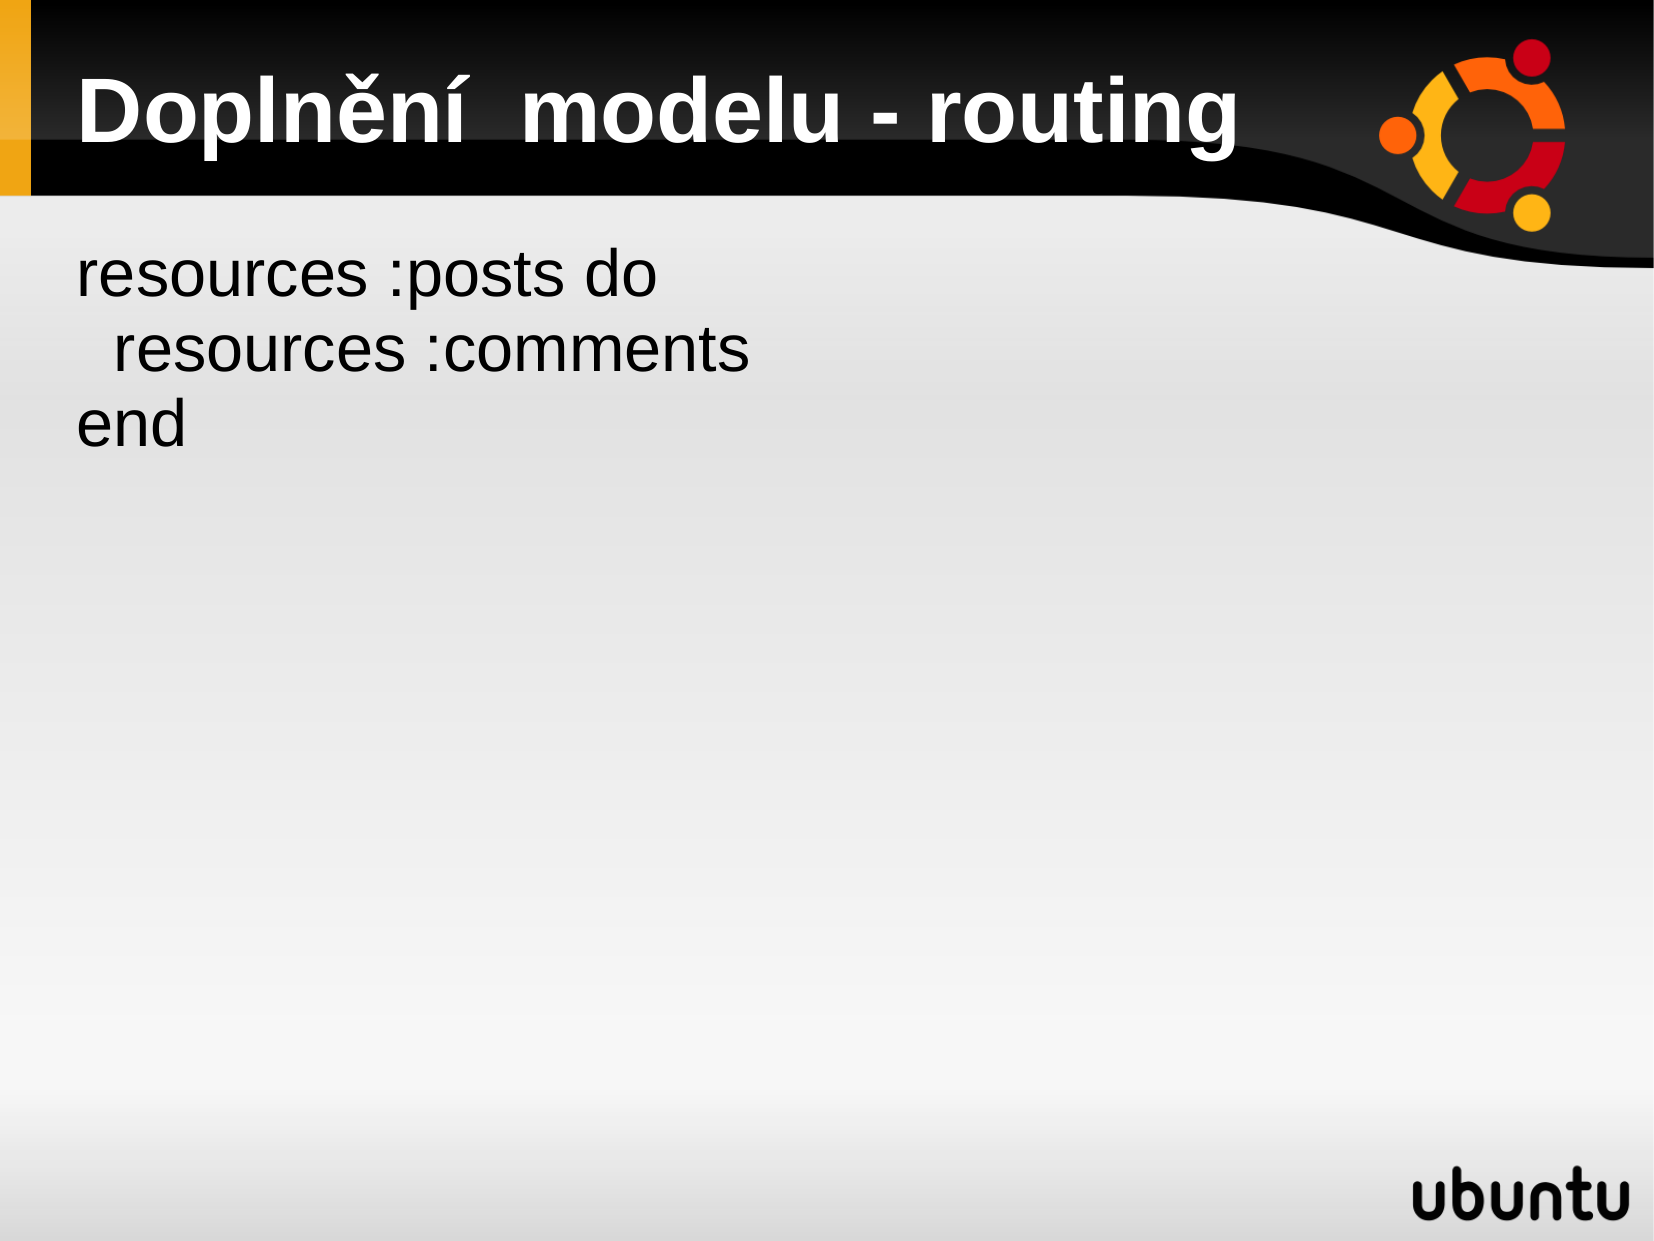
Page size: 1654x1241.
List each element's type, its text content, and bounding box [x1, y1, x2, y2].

picture [0, 0, 1654, 1241]
list resources :posts do resources :comments end [76, 236, 1565, 1040]
title Doplnění modelu - routing [76, 14, 1565, 207]
